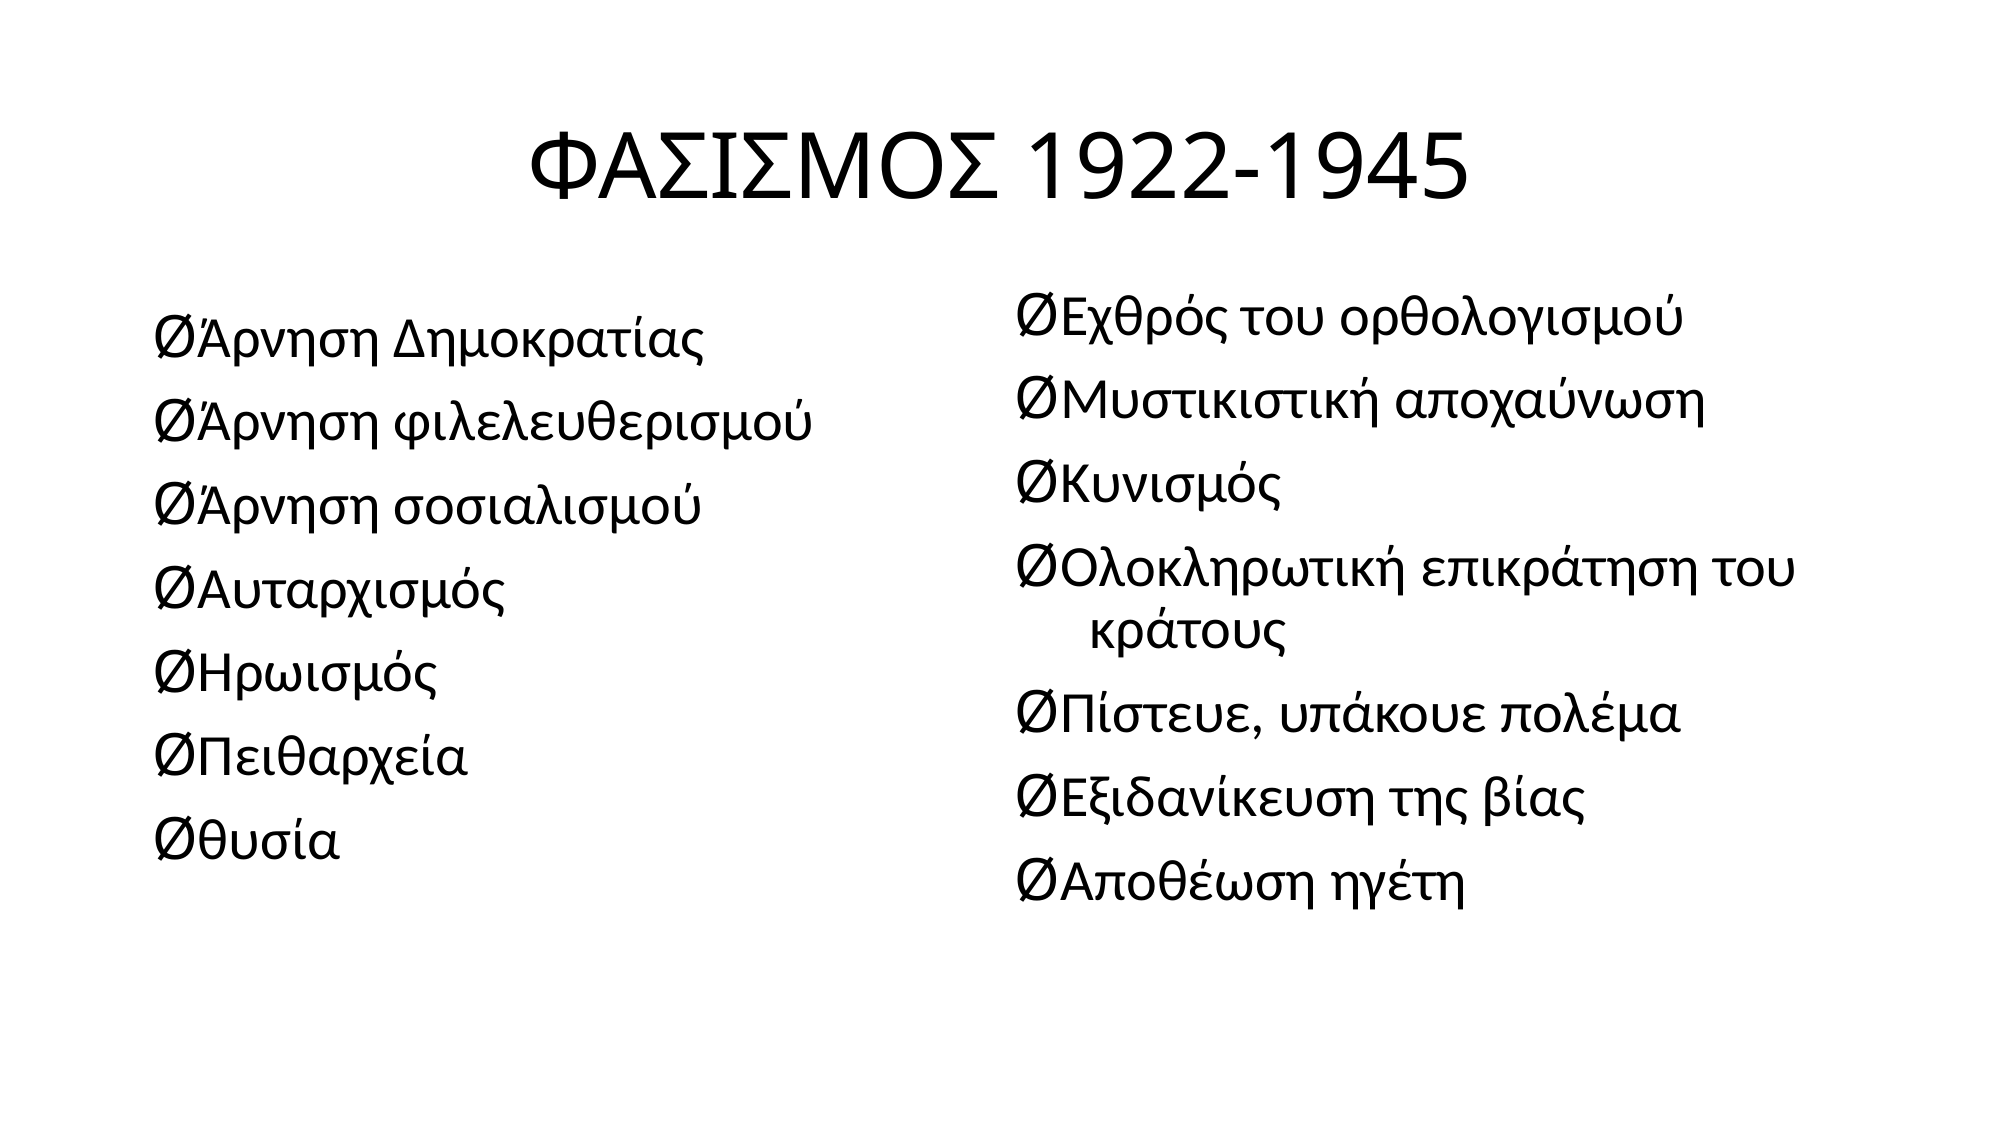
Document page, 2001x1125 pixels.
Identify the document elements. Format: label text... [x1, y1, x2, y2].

title ΦΑΣΙΣΜΟΣ 1922-1945 [137, 59, 1863, 278]
list Εχθρός του ορθολογισμού Μυστικιστική αποχαύνωση Κυνισμός Ολοκληρωτική επικράτηση του κράτους Πίστευε, υπάκουε πολέμα Εξιδανίκευση της βίας Αποθέωση ηγέτη [999, 277, 1850, 992]
list Άρνηση Δημοκρατίας Άρνηση φιλελευθερισμού Άρνηση σοσιαλισμού Αυταρχισμός Ηρωισμός Πειθαρχεία θυσία [137, 299, 988, 1014]
